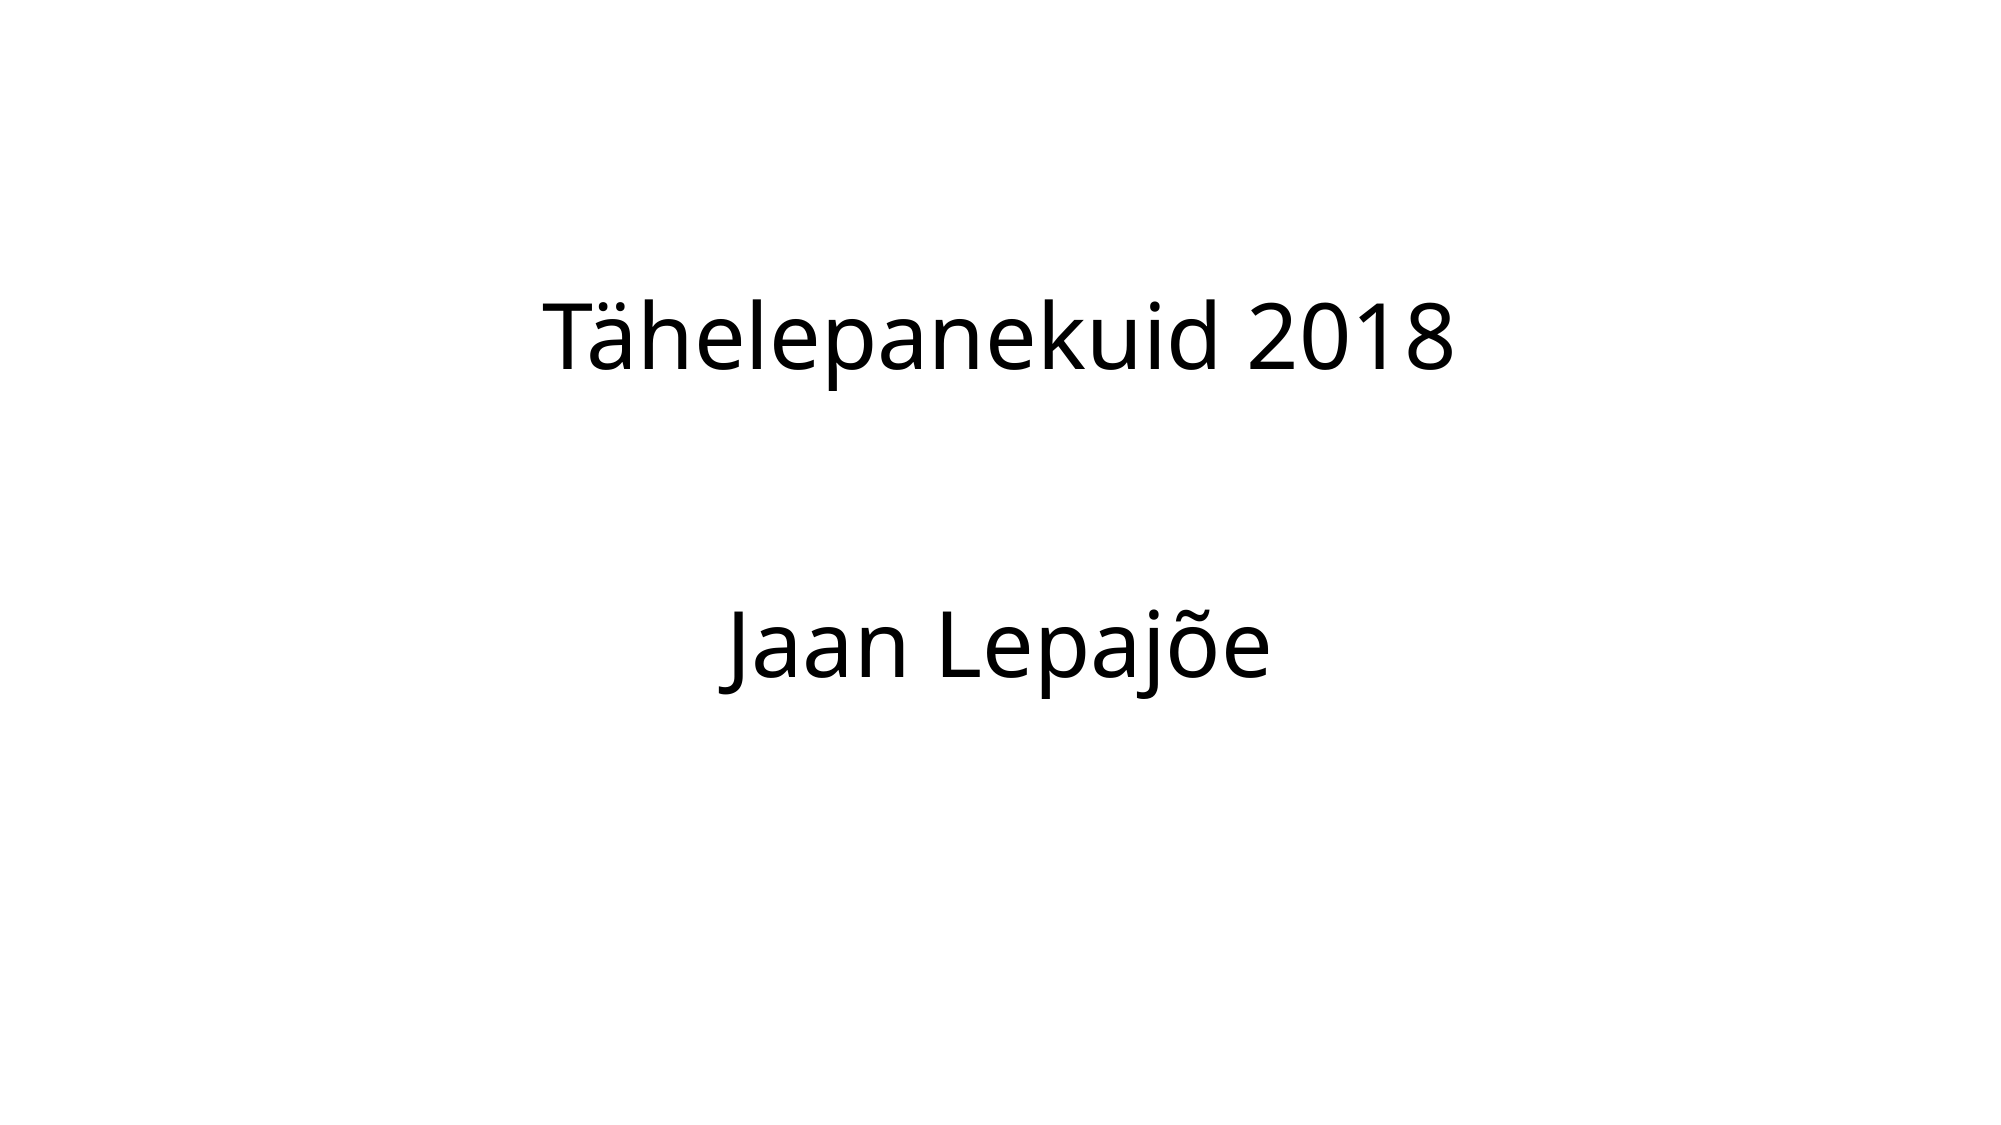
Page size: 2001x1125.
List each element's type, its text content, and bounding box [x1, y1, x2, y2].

title Tähelepanekuid 2018 [249, 184, 1750, 576]
subtitle Jaan Lepajõe [249, 590, 1750, 863]
